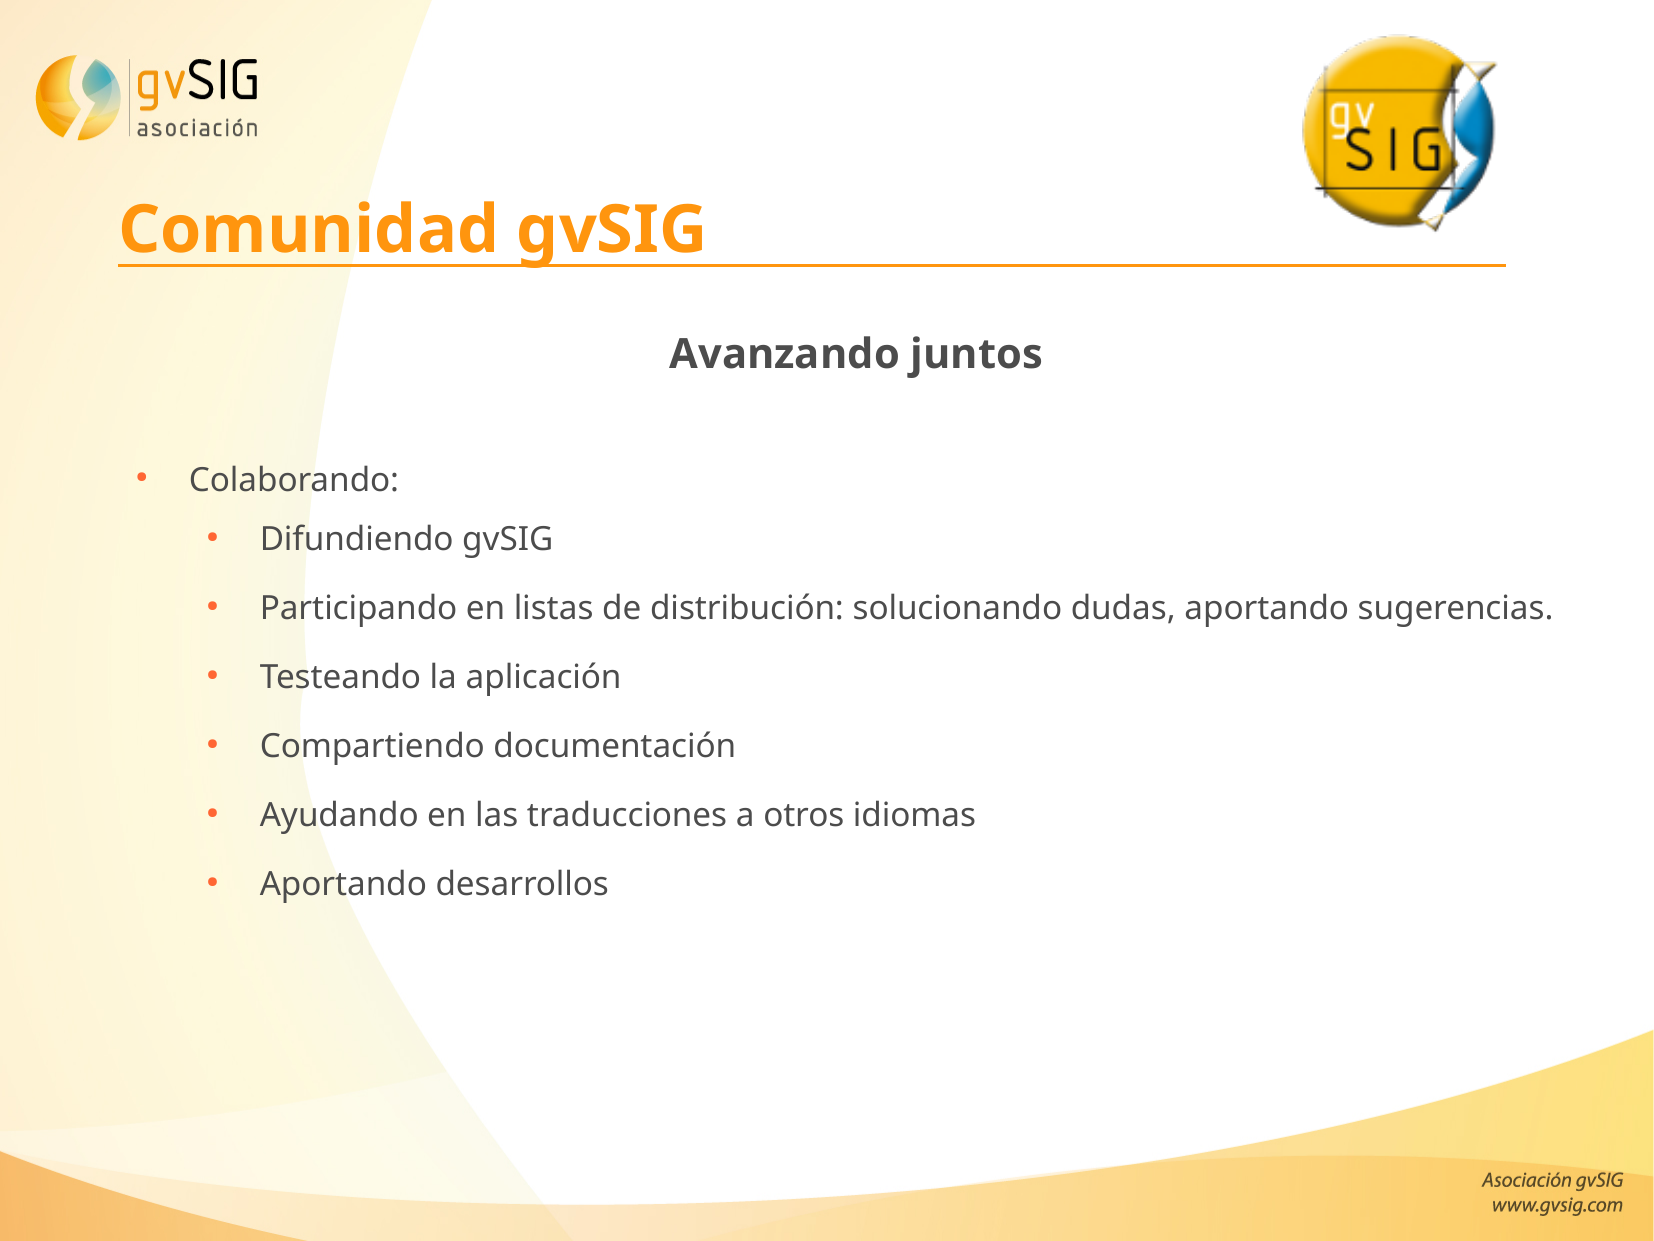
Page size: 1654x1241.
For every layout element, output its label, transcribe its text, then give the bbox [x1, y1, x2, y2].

picture [0, 0, 1654, 1241]
title Comunidad gvSIG [118, 177, 1607, 276]
list Avanzando juntos Colaborando: Difundiendo gvSIG Participando en listas de distribución: solucionando dudas, aportando sugerencias. Testeando la aplicación Compartiendo documentación Ayudando en las traducciones a otros idiomas Aportando desarrollos [118, 323, 1595, 882]
